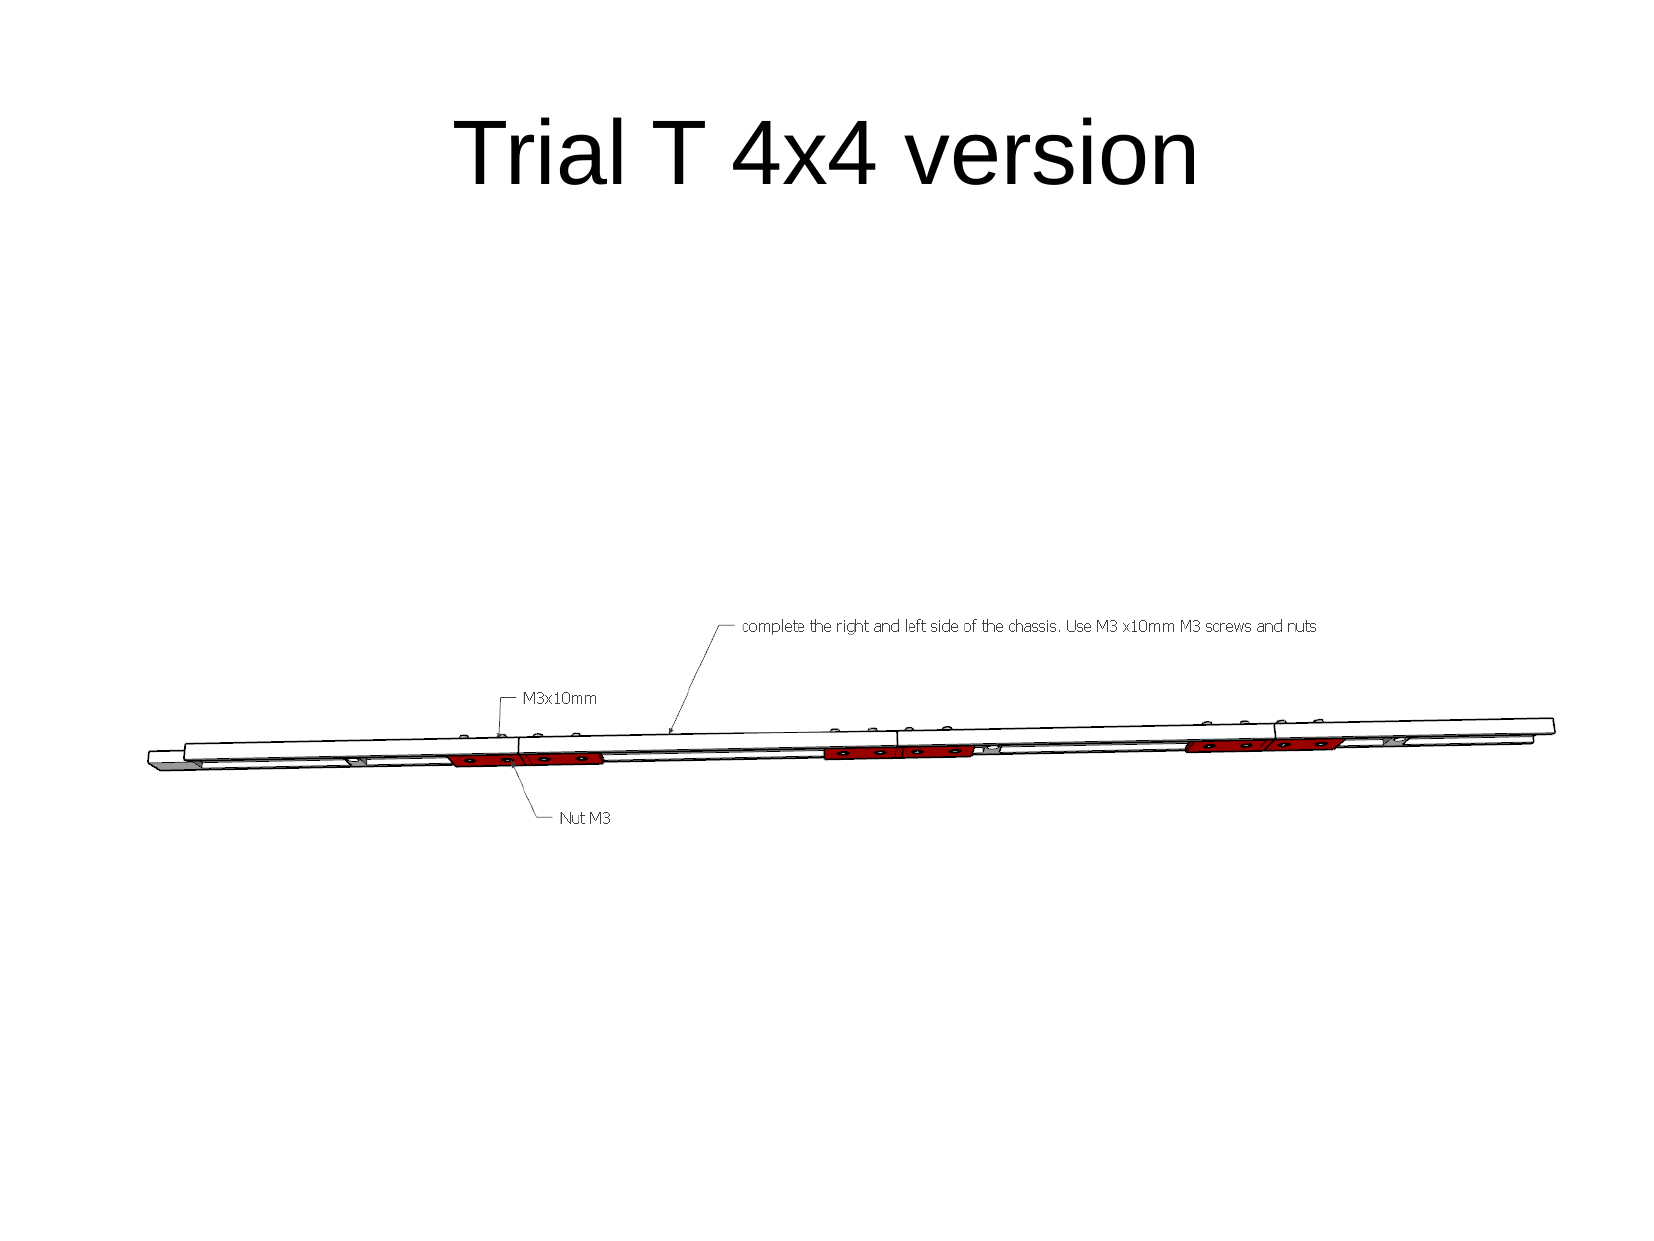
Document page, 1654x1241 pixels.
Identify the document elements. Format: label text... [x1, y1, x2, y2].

title Trial T 4x4 version [82, 49, 1571, 257]
picture [82, 535, 1571, 864]
